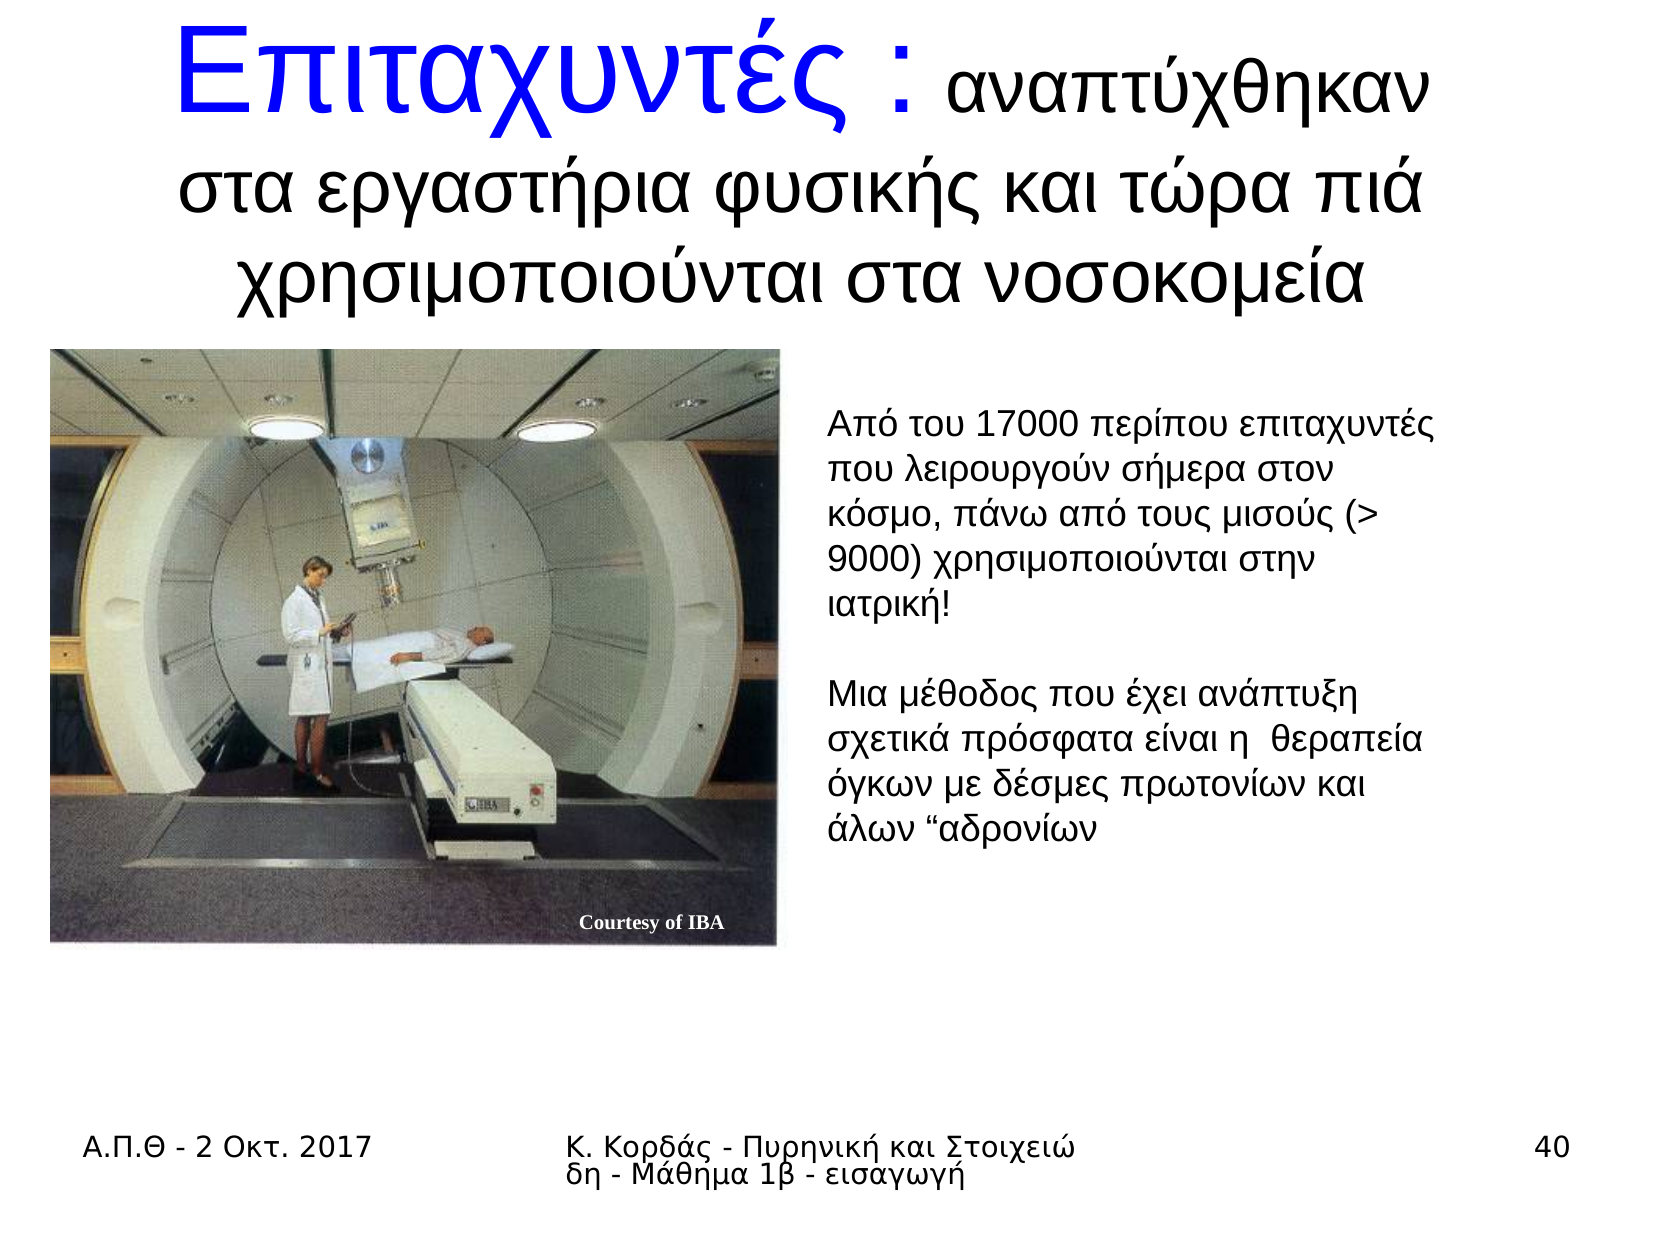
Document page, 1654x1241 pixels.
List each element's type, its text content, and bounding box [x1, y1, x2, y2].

title Επιταχυντές : αναπτύχθηκαν στα εργαστήρια φυσικής και τώρα πιά χρησιμοποιούνται στα νοσοκομεία [139, 0, 1465, 325]
text_box Από του 17000 περίπου επιταχυντές που λειρουργούν σήμερα στον κόσμο, πάνω από τους μισούς (> 9000) χρησιμοποιούνται στην ιατρική! Μια μέθοδος που έχει ανάπτυξη σχετικά πρόσφατα είναι η θεραπεία όγκων με δέσμες πρωτονίων και άλων “αδρονίων [812, 391, 1452, 857]
picture [50, 349, 788, 950]
text_box Courtesy of IBA [564, 901, 740, 941]
